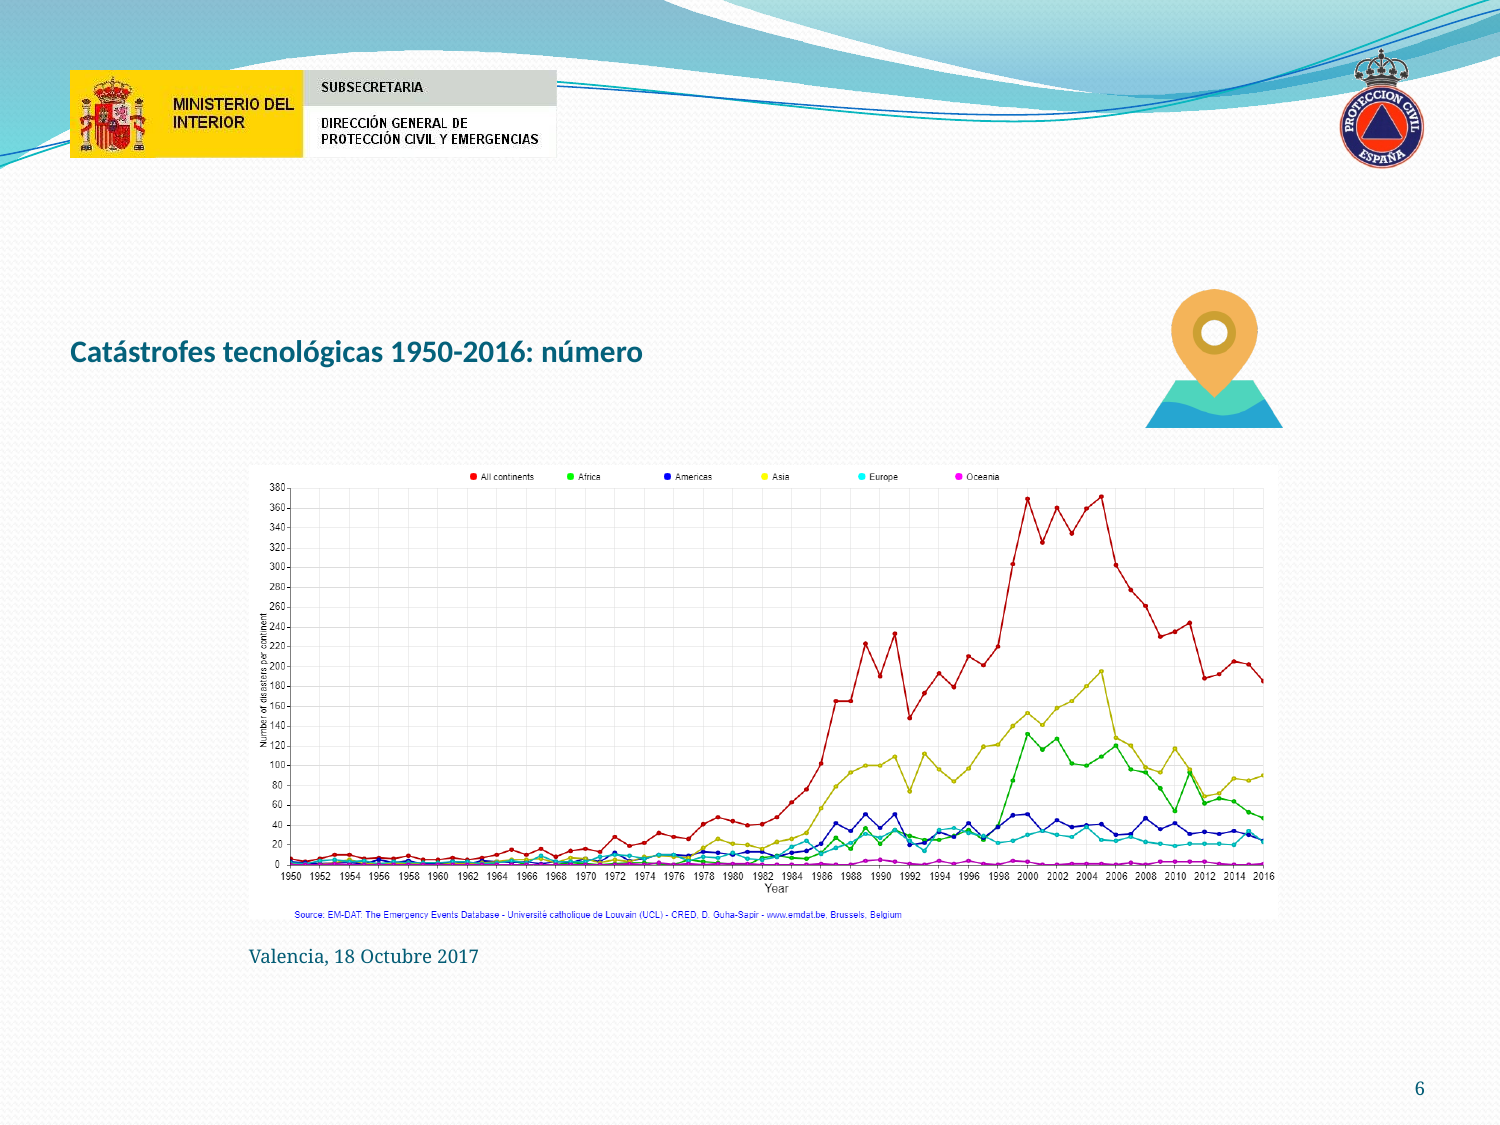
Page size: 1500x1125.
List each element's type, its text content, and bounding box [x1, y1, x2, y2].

picture [24, 147, 50, 156]
slide_number <number> [1299, 1042, 1425, 1103]
slide_number Valencia, 18 Octubre 2017 [249, 922, 507, 968]
title Catástrofes tecnológicas 1950-2016: número [70, 187, 1421, 375]
picture [0, 0, 1500, 1125]
